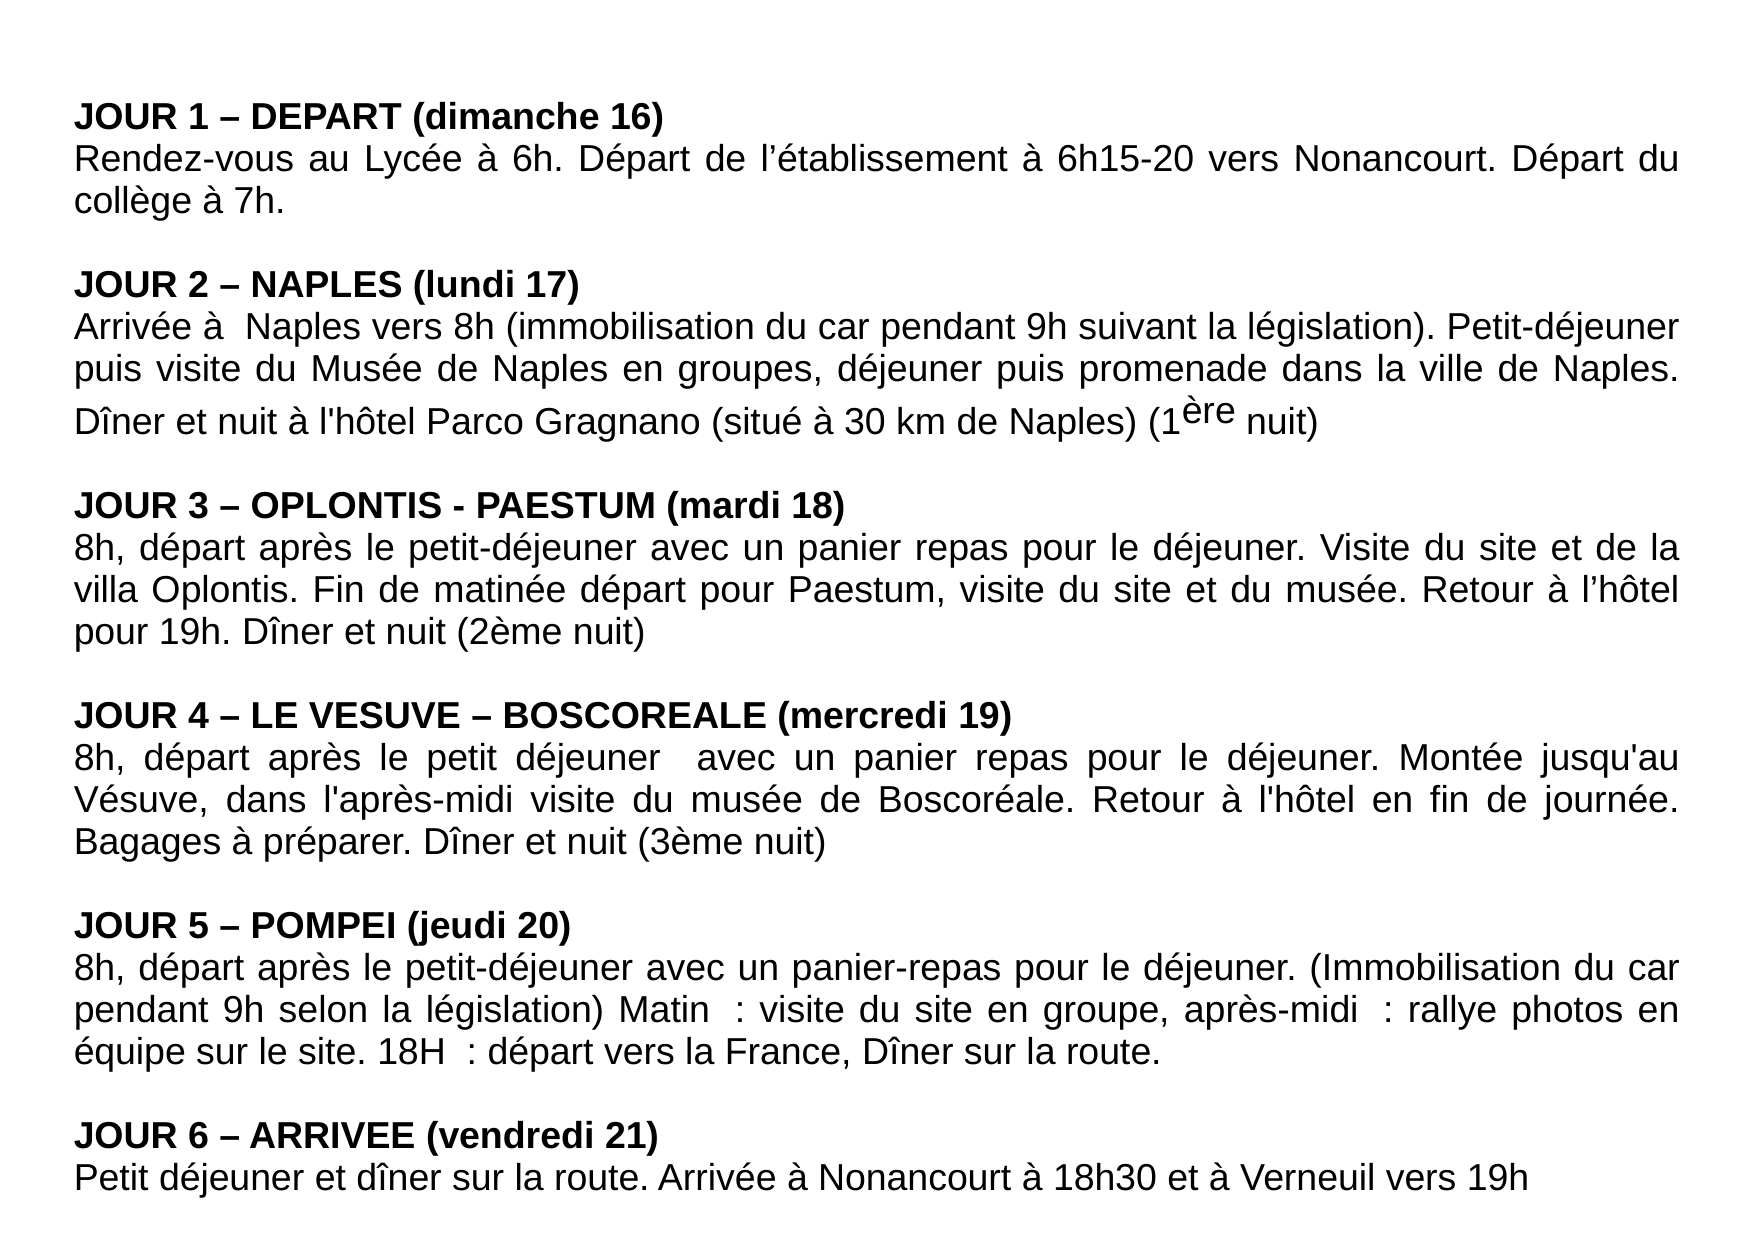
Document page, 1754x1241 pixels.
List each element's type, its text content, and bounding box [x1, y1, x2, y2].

text_box JOUR 1 – DEPART (dimanche 16) Rendez-vous au Lycée à 6h. Départ de l’établissement à 6h15-20 vers Nonancourt. Départ du collège à 7h. JOUR 2 – NAPLES (lundi 17) Arrivée à Naples vers 8h (immobilisation du car pendant 9h suivant la législation). Petit-déjeuner puis visite du Musée de Naples en groupes, déjeuner puis promenade dans la ville de Naples. Dîner et nuit à l'hôtel Parco Gragnano (situé à 30 km de Naples) (1ère nuit) JOUR 3 – OPLONTIS - PAESTUM (mardi 18) 8h, départ après le petit-déjeuner avec un panier repas pour le déjeuner. Visite du site et de la villa Oplontis. Fin de matinée départ pour Paestum, visite du site et du musée. Retour à l’hôtel pour 19h. Dîner et nuit (2ème nuit) JOUR 4 – LE VESUVE – BOSCOREALE (mercredi 19) 8h, départ après le petit déjeuner avec un panier repas pour le déjeuner. Montée jusqu'au Vésuve, dans l'après-midi visite du musée de Boscoréale. Retour à l'hôtel en fin de journée. Bagages à préparer. Dîner et nuit (3ème nuit) JOUR 5 – POMPEI (jeudi 20) 8h, départ après le petit-déjeuner avec un panier-repas pour le déjeuner. (Immobilisation du car pendant 9h selon la législation) Matin : visite du site en groupe, après-midi : rallye photos en équipe sur le site. 18H : départ vers la France, Dîner sur la route. JOUR 6 – ARRIVEE (vendredi 21) Petit déjeuner et dîner sur la route. Arrivée à Nonancourt à 18h30 et à Verneuil vers 19h [59, 88, 1695, 1241]
